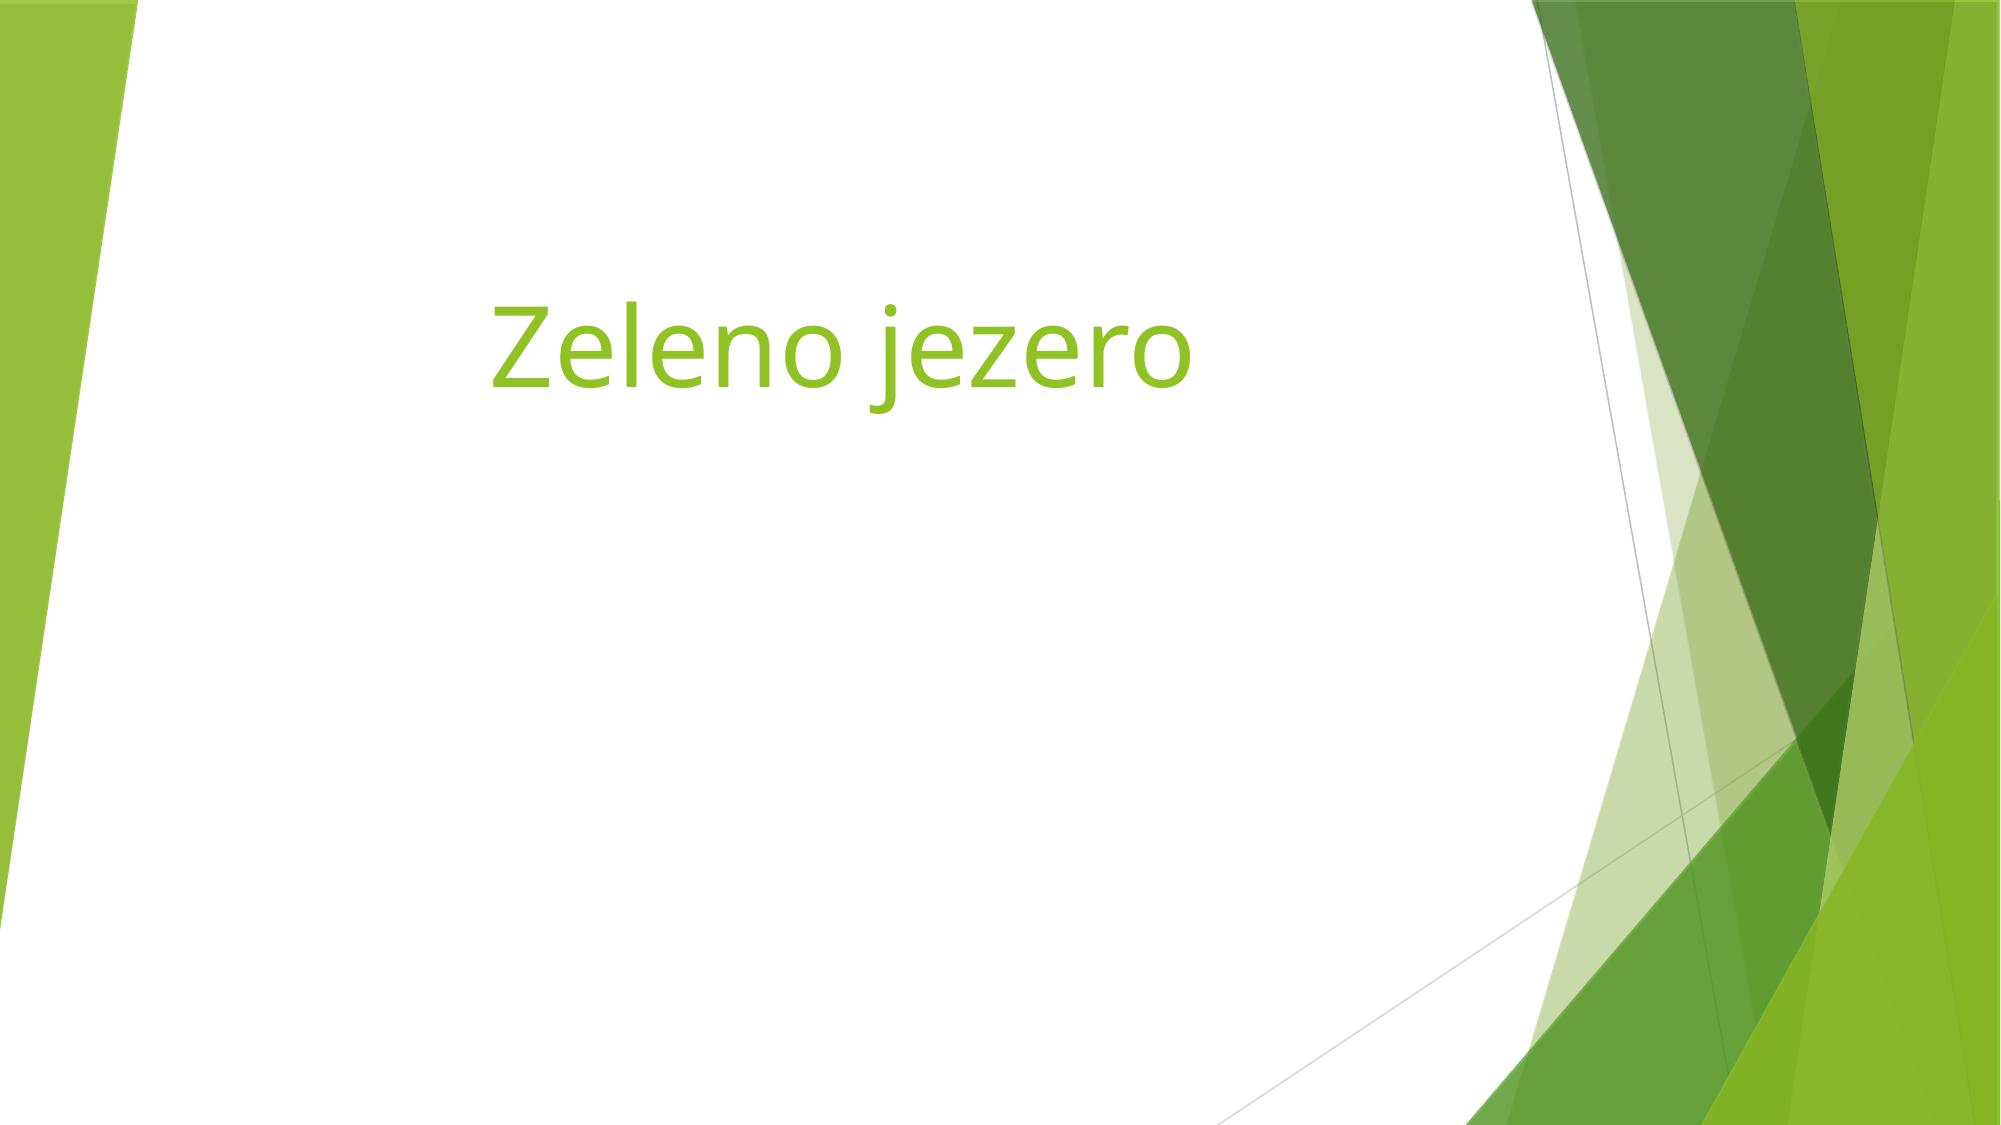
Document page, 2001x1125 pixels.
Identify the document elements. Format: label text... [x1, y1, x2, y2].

title Zeleno jezero [206, 257, 1481, 418]
